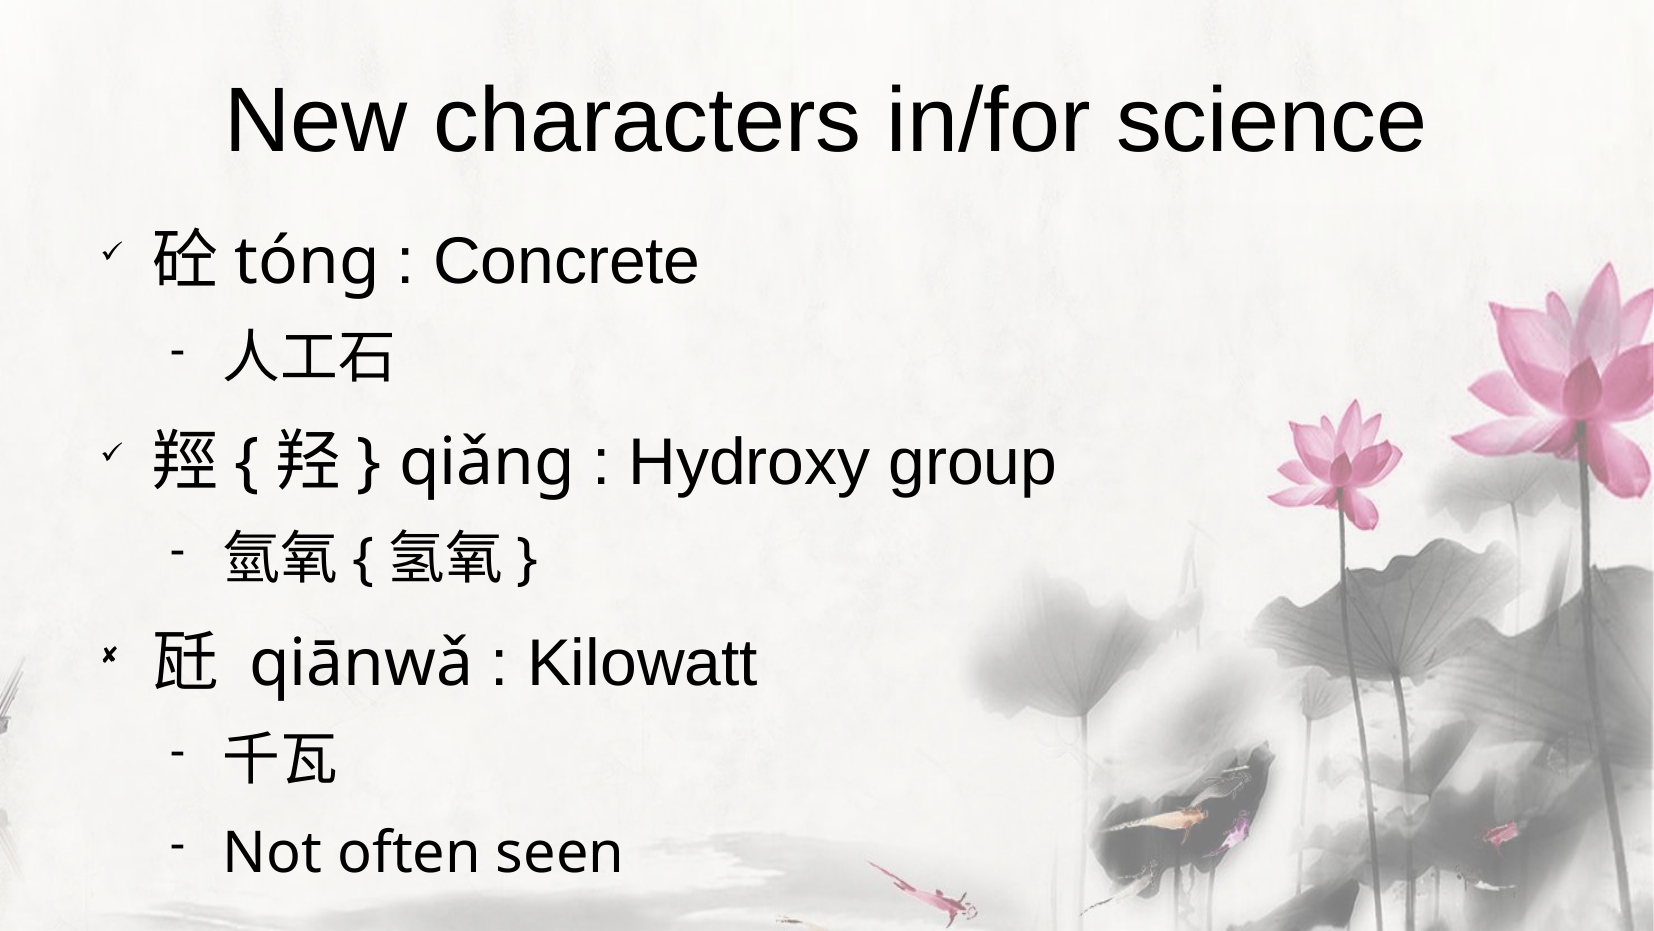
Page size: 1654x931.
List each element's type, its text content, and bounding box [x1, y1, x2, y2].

text_box New characters in/for science [82, 59, 1571, 170]
text_box 砼tóng : Concrete 人工石 羥{羟} qiǎng : Hydroxy group 氫氧{氢氧} 瓩 qiānwǎ : Kilowatt 千瓦 Not often seen [82, 217, 1571, 886]
